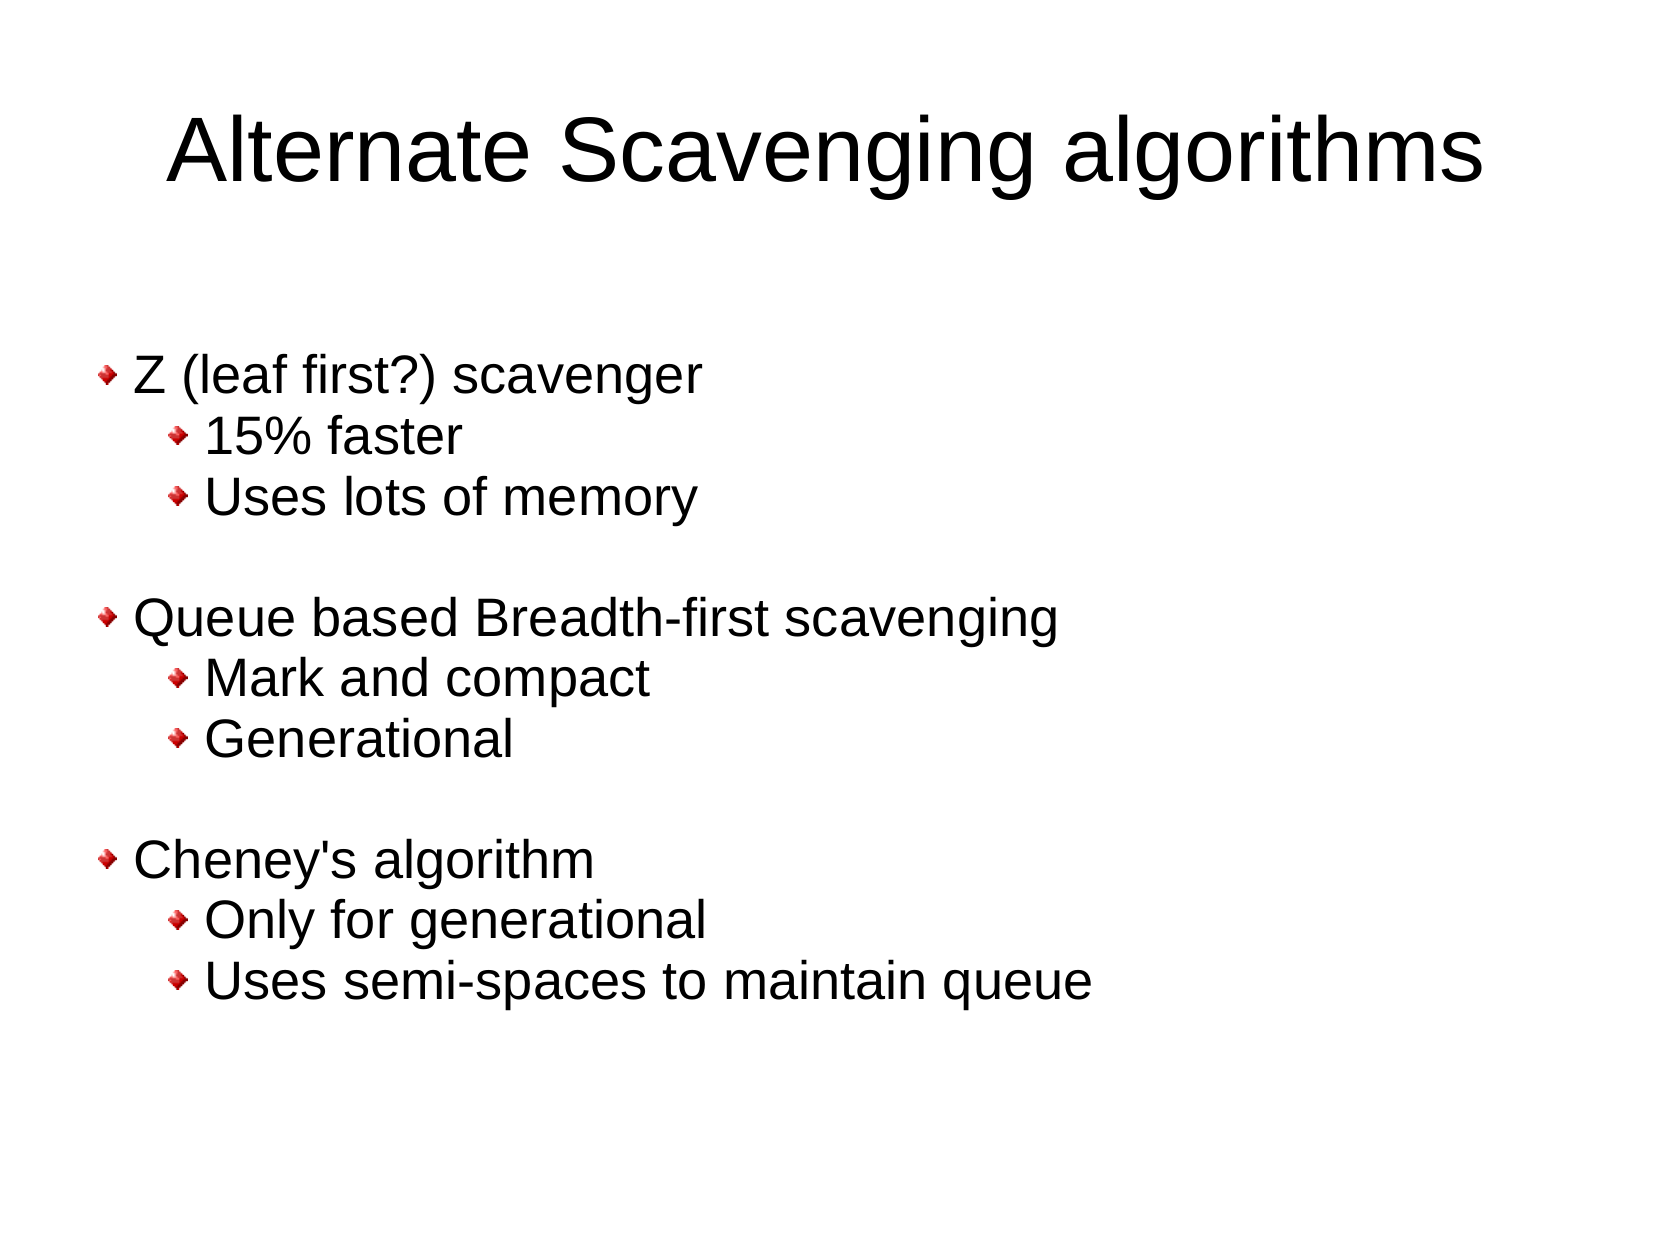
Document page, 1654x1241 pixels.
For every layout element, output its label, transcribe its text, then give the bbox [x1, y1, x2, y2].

text_box Z (leaf first?) scavenger 15% faster Uses lots of memory Queue based Breadth-first scavenging Mark and compact Generational Cheney's algorithm Only for generational Uses semi-spaces to maintain queue [47, 337, 1601, 1079]
text_box Alternate Scavenging algorithms [143, 91, 1511, 209]
